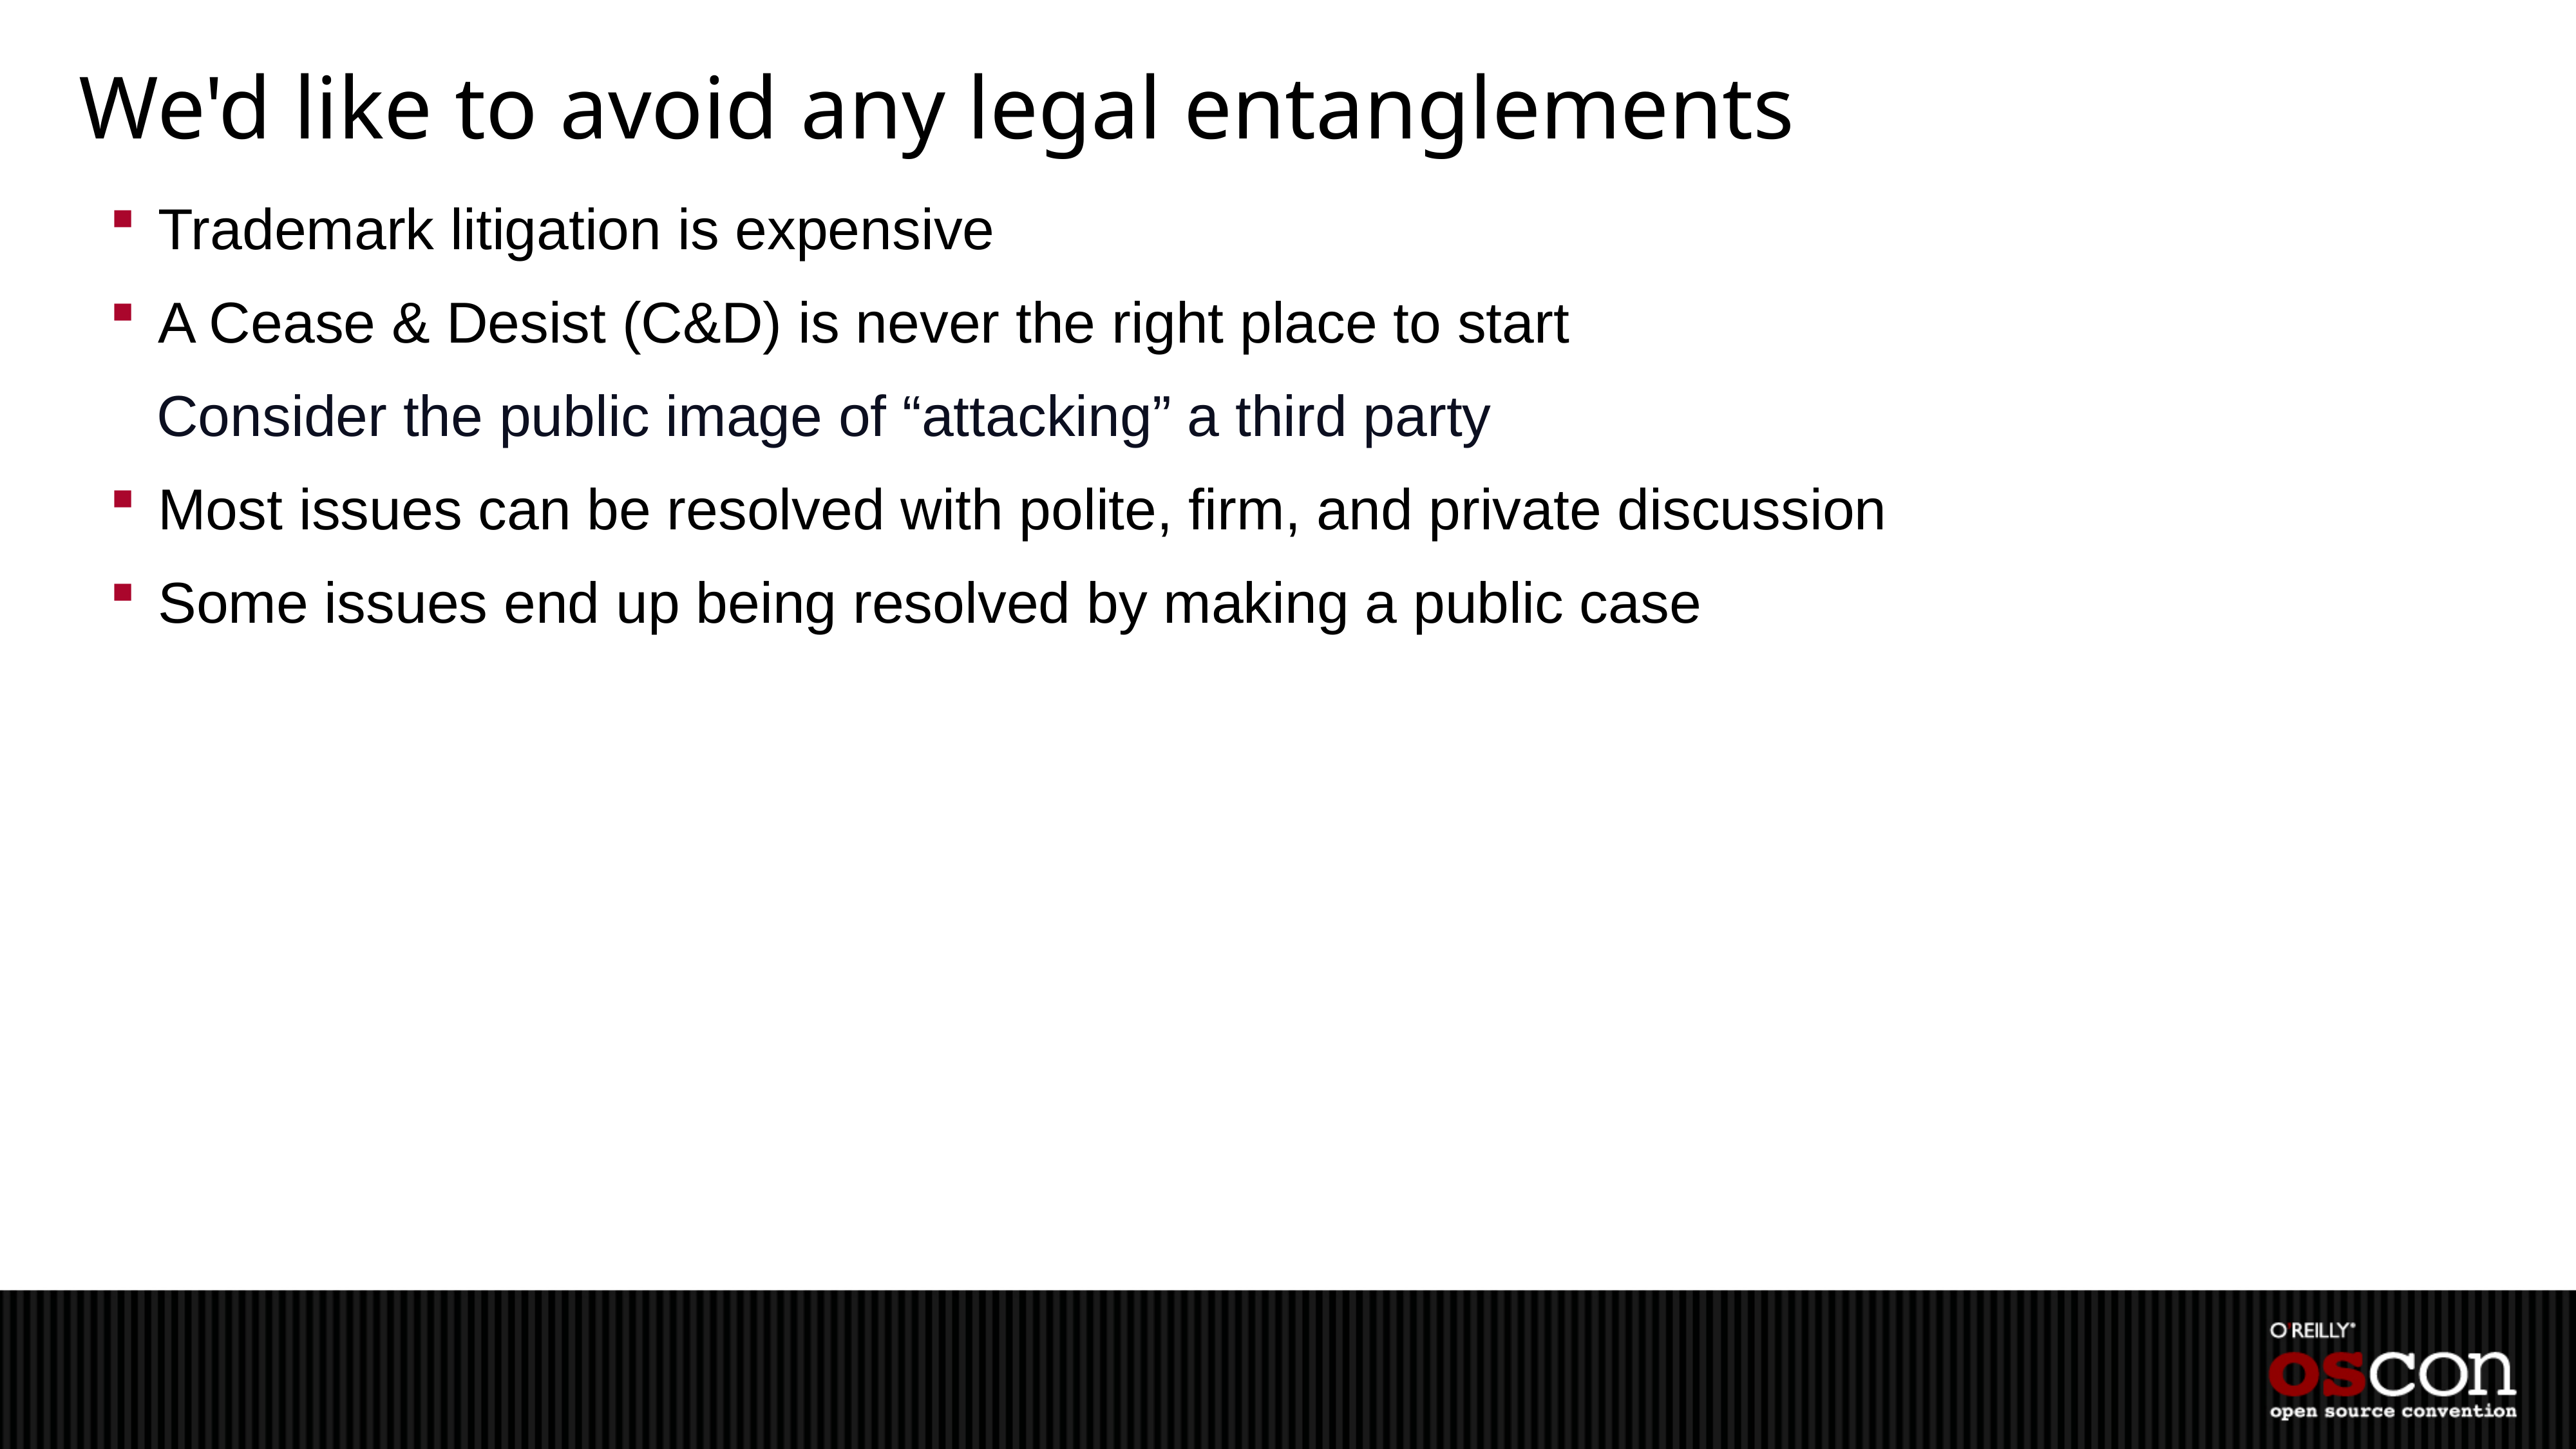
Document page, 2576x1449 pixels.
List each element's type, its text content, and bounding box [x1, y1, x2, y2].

picture [0, 0, 2576, 1449]
list Trademark litigation is expensive A Cease & Desist (C&D) is never the right place to start Consider the public image of “attacking” a third party Most issues can be resolved with polite, firm, and private discussion Some issues end up being resolved by making a public case [76, 191, 2505, 1449]
title We'd like to avoid any legal entanglements [73, 17, 2503, 192]
